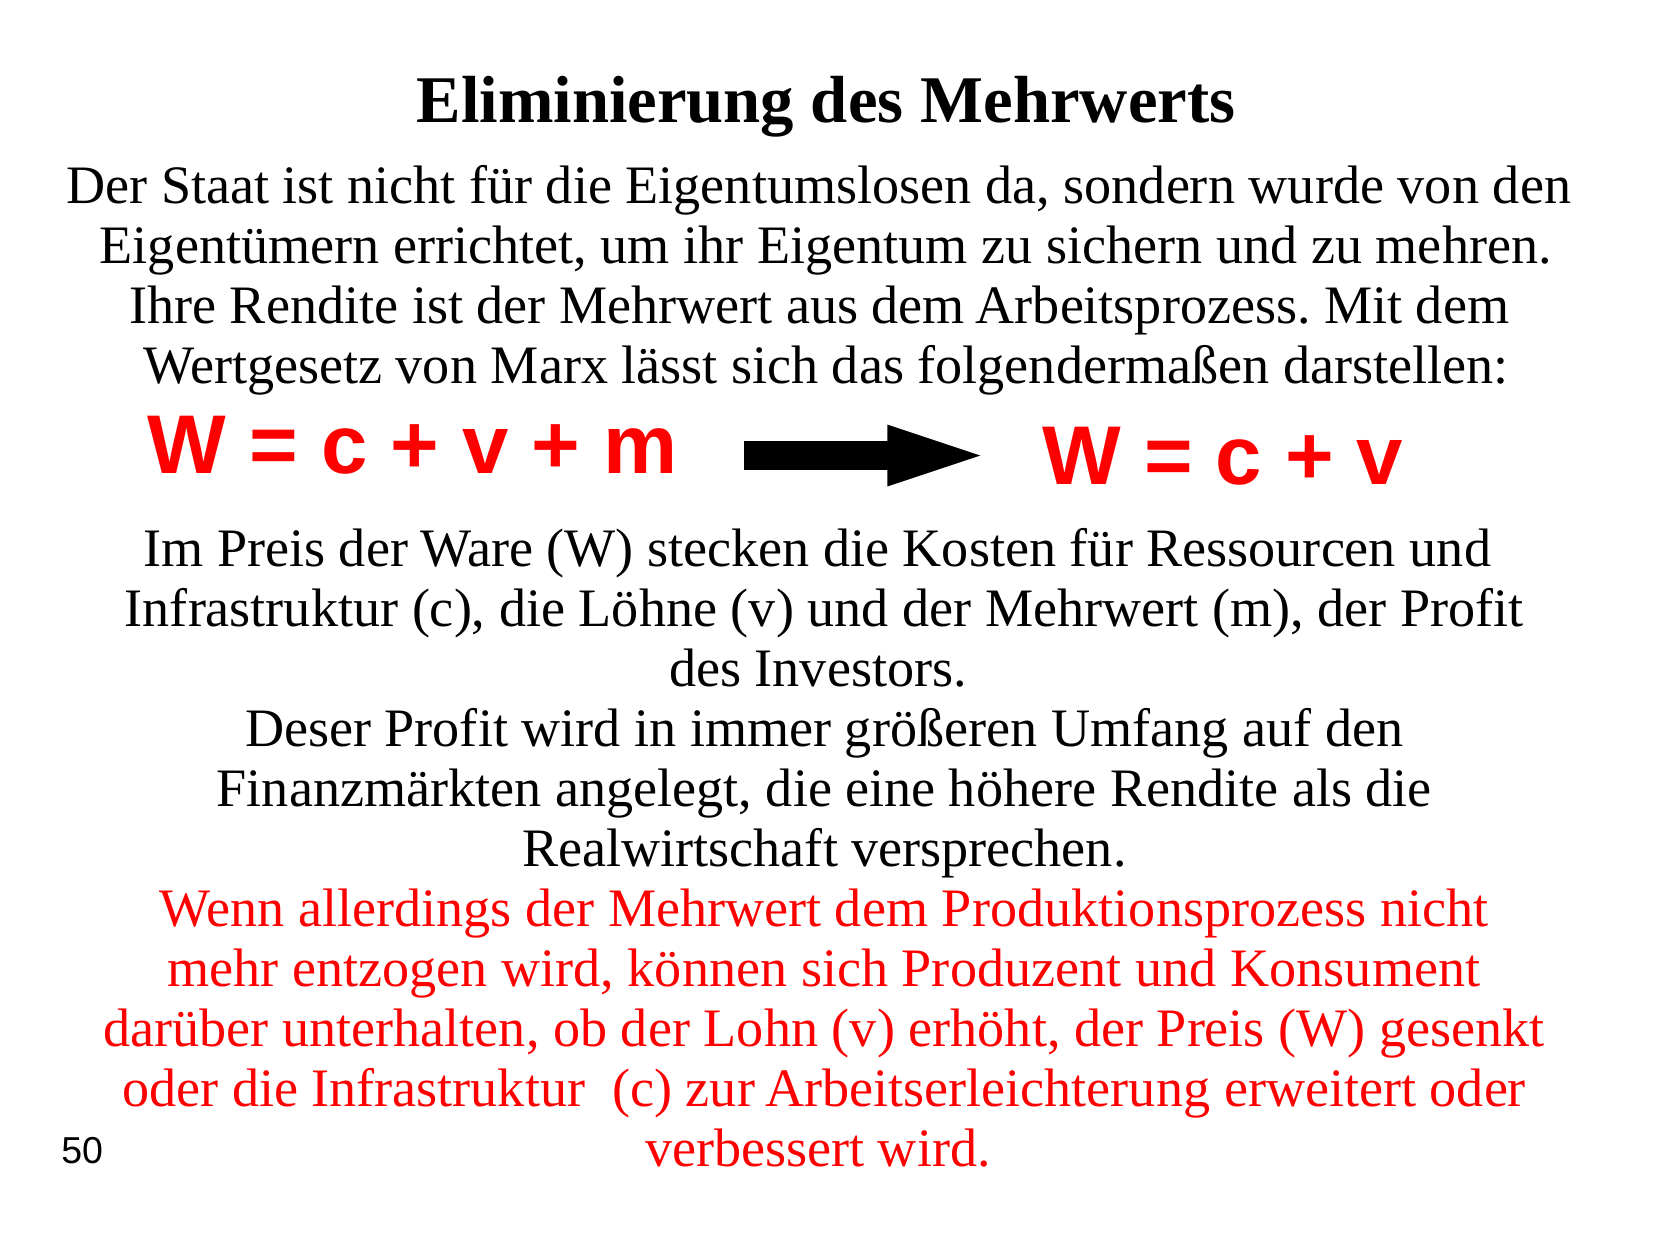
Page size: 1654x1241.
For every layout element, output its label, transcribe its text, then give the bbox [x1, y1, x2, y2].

text_box <Nummer> [46, 1122, 264, 1193]
text_box Im Preis der Ware (W) stecken die Kosten für Ressourcen und Infrastruktur (c), die Löhne (v) und der Mehrwert (m), der Profit des Investors. Deser Profit wird in immer größeren Umfang auf den Finanzmärkten angelegt, die eine höhere Rendite als die Realwirtschaft versprechen. Wenn allerdings der Mehrwert dem Produktionsprozess nicht mehr entzogen wird, können sich Produzent und Konsument darüber unterhalten, ob der Lohn (v) erhöht, der Preis (W) gesenkt oder die Infrastruktur (c) zur Arbeitserleichterung erweitert oder verbessert wird. [88, 511, 1565, 1186]
text_box W = c + v + m [133, 403, 717, 511]
text_box W = c + v [1027, 403, 1447, 510]
text_box Eliminierung des Mehrwerts Der Staat ist nicht für die Eigentumslosen da, sondern wurde von den Eigentümern errichtet, um ihr Eigentum zu sichern und zu mehren. Ihre Rendite ist der Mehrwert aus dem Arbeitsprozess. Mit dem Wertgesetz von Marx lässt sich das folgendermaßen darstellen: [51, 55, 1602, 403]
